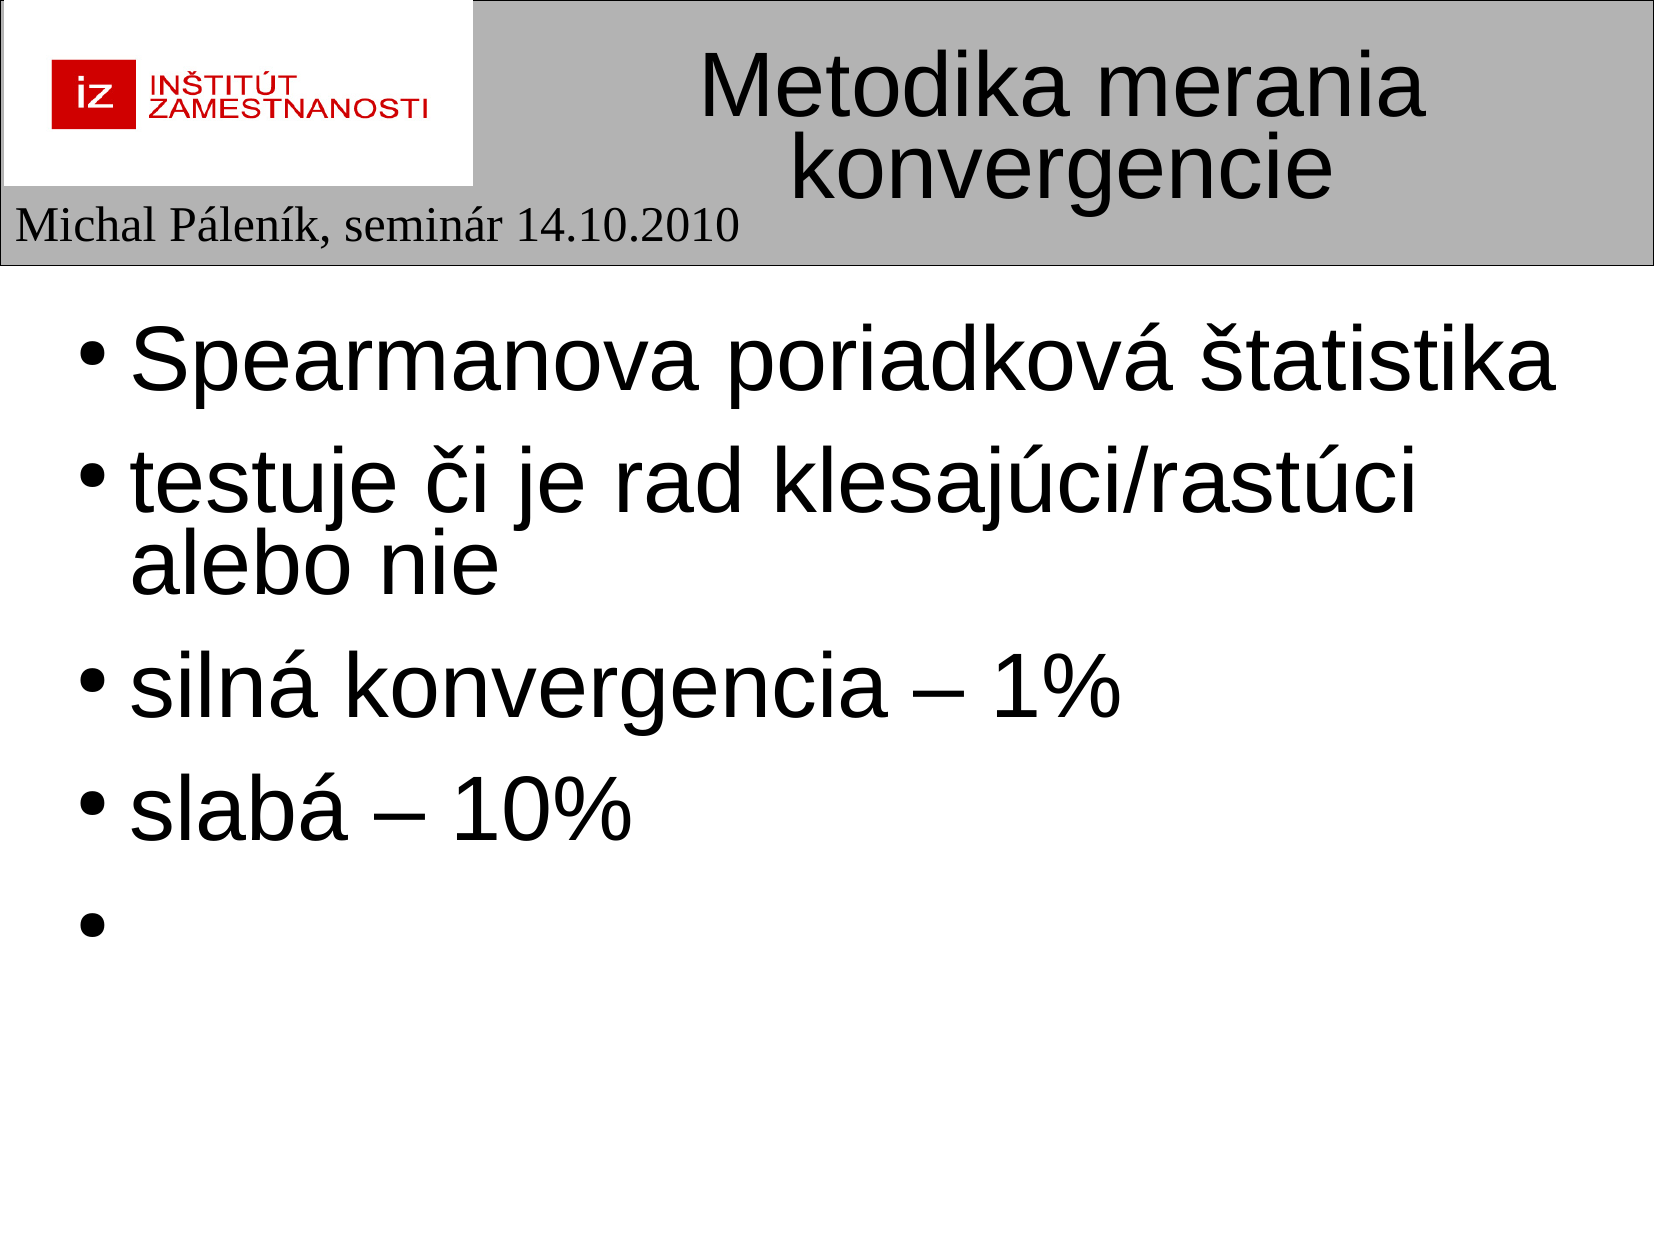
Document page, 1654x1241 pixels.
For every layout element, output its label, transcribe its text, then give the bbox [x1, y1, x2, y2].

picture [4, 0, 473, 186]
list Spearmanova poriadková štatistika testuje či je rad klesajúci/rastúci alebo nie silná konvergencia – 1% slabá – 10% [59, 324, 1625, 1167]
title Metodika merania konvergencie [561, 37, 1565, 229]
